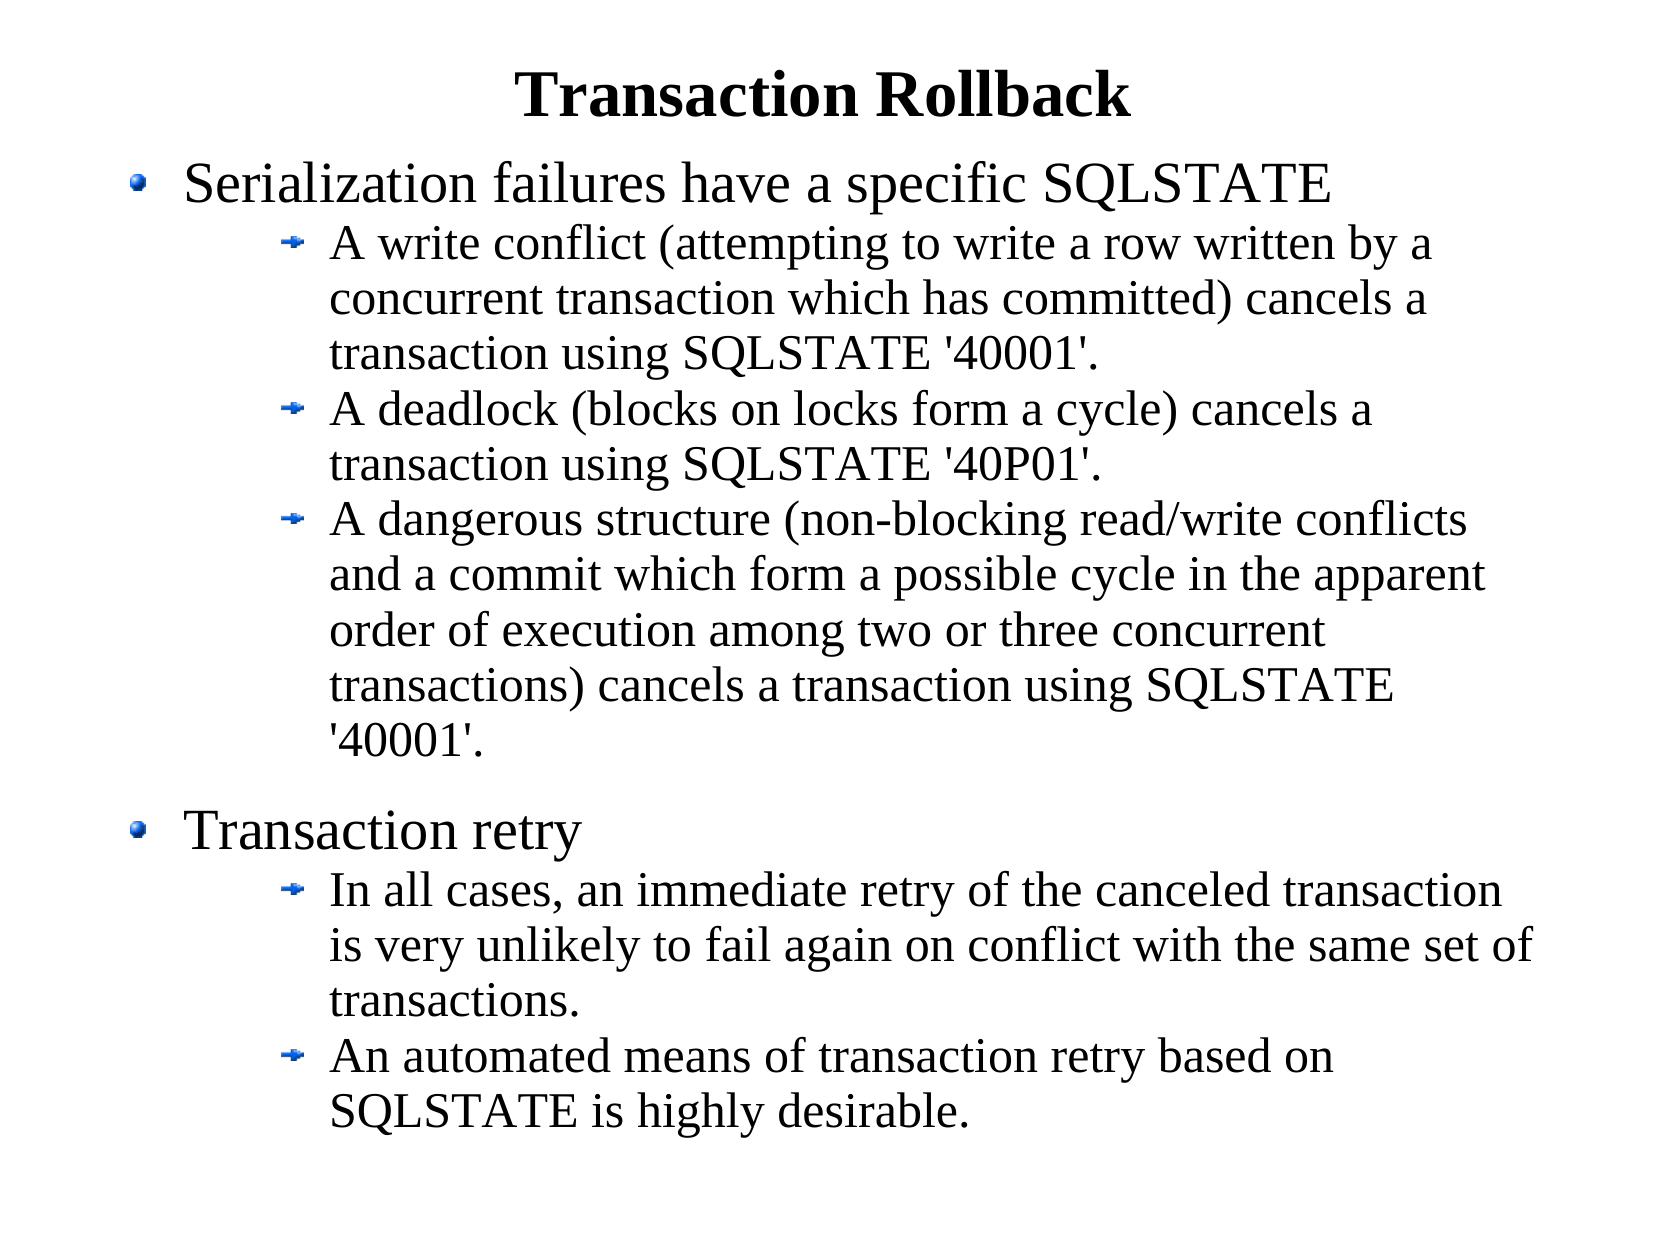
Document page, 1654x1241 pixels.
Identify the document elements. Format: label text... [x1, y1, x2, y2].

title Transaction Rollback [112, 37, 1535, 150]
list Serialization failures have a specific SQLSTATE A write conflict (attempting to write a row written by a concurrent transaction which has committed) cancels a transaction using SQLSTATE '40001'. A deadlock (blocks on locks form a cycle) cancels a transaction using SQLSTATE '40P01'. A dangerous structure (non-blocking read/write conflicts and a commit which form a possible cycle in the apparent order of execution among two or three concurrent transactions) cancels a transaction using SQLSTATE '40001'. Transaction retry In all cases, an immediate retry of the canceled transaction is very unlikely to fail again on conflict with the same set of transactions. An automated means of transaction retry based on SQLSTATE is highly desirable. [112, 150, 1536, 1201]
